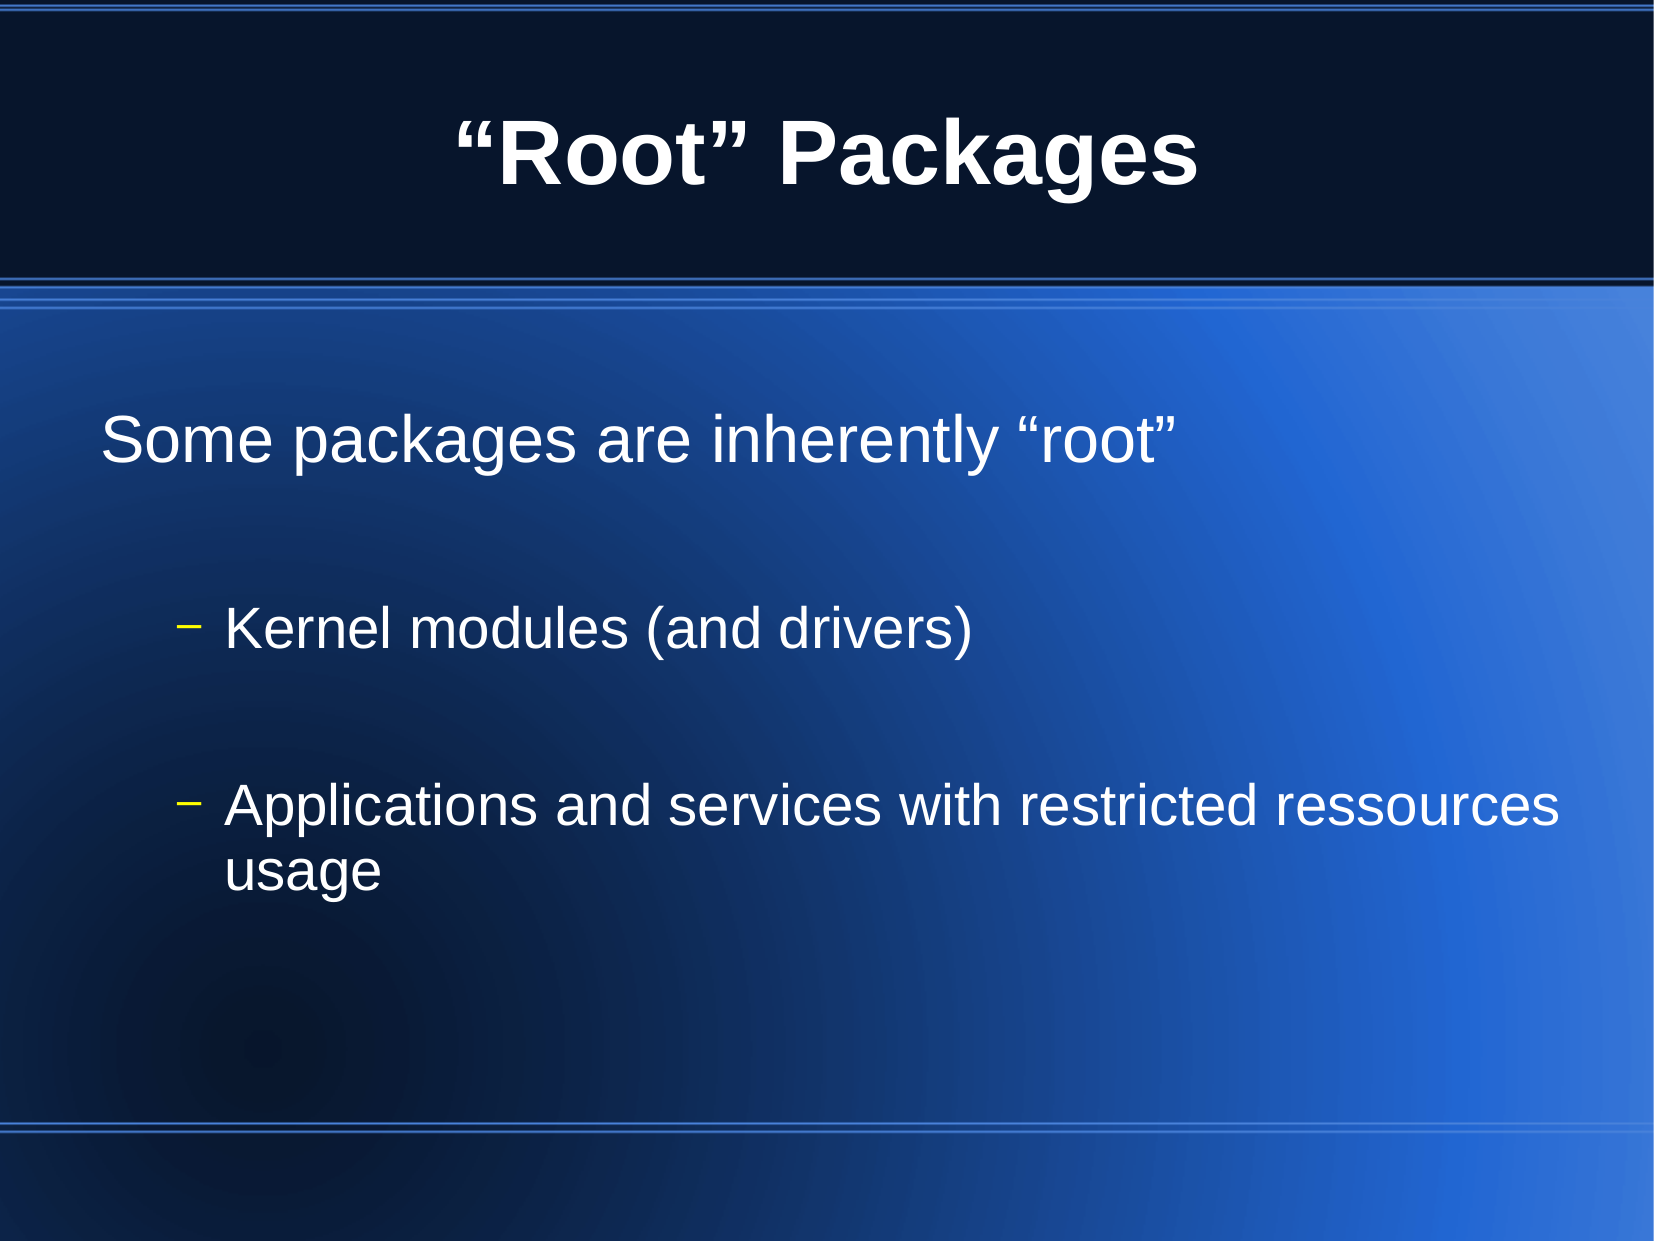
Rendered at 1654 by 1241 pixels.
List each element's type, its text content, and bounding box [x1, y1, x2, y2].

list Some packages are inherently “root” Kernel modules (and drivers) Applications and services with restricted ressources usage [82, 402, 1571, 993]
title “Root” Packages [82, 56, 1571, 250]
picture [0, 0, 1654, 1241]
